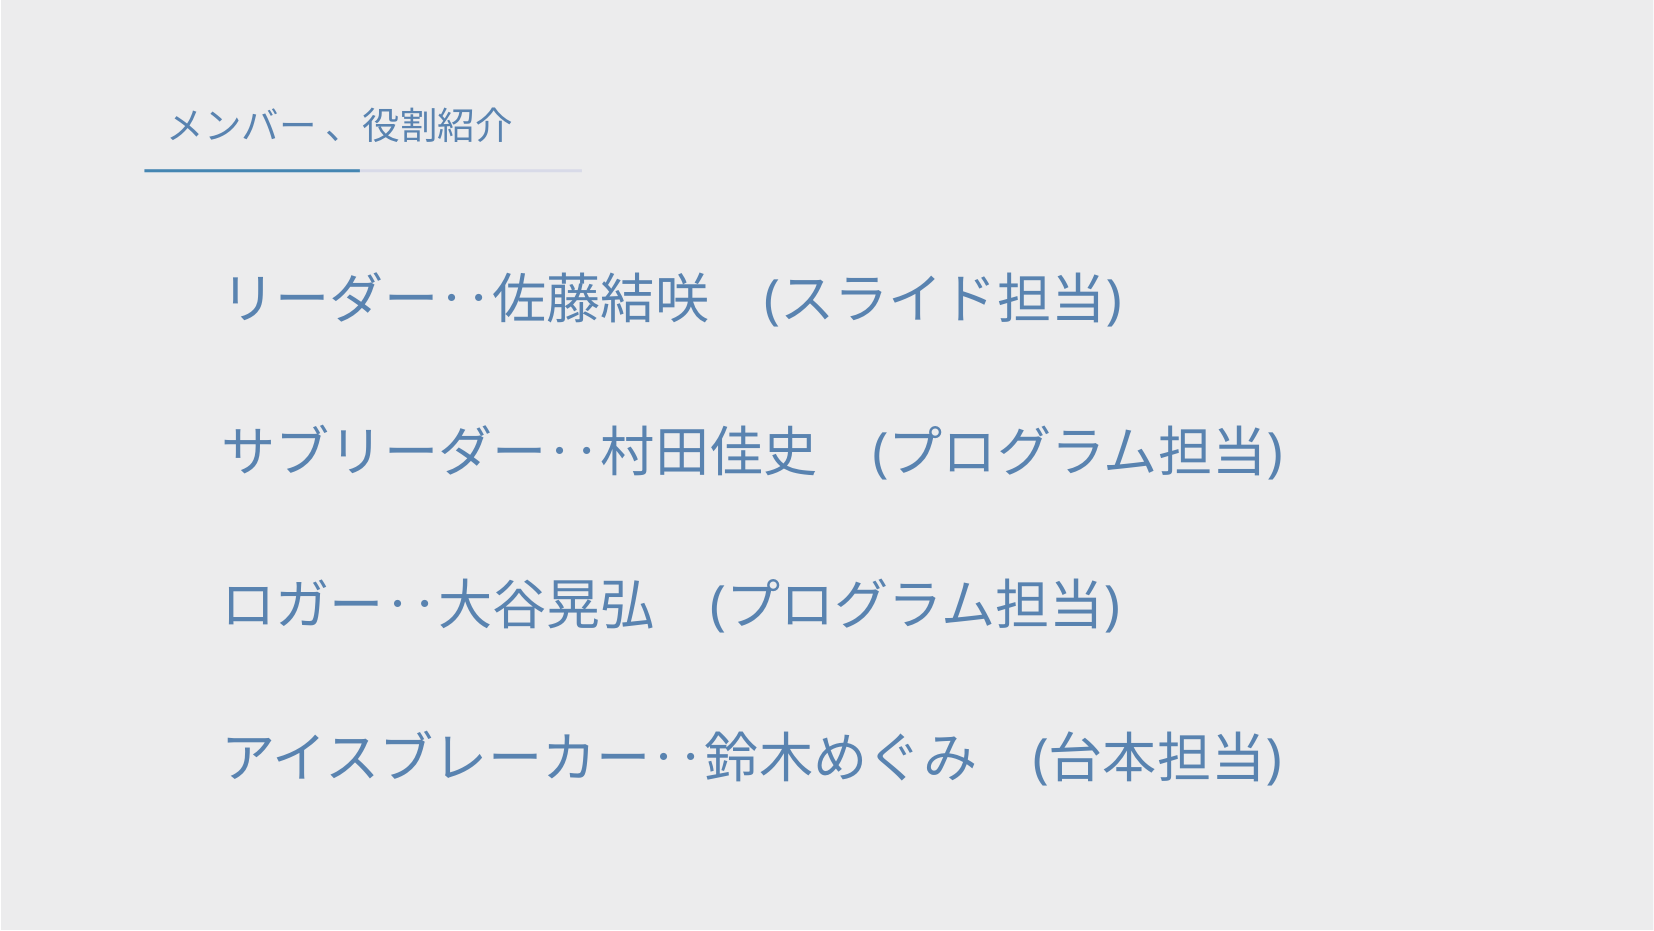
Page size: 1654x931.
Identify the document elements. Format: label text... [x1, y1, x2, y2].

picture [1, 0, 1654, 930]
text_box メンバー 、役割紹介 [118, 88, 591, 158]
text_box リーダー‥佐藤結咲 (スライド担当) サブリーダー‥村田佳史 (プログラム担当) ロガー‥大谷晃弘 (プログラム担当) アイスブレーカー‥鈴木めぐみ (台本担当) [206, 248, 1506, 813]
